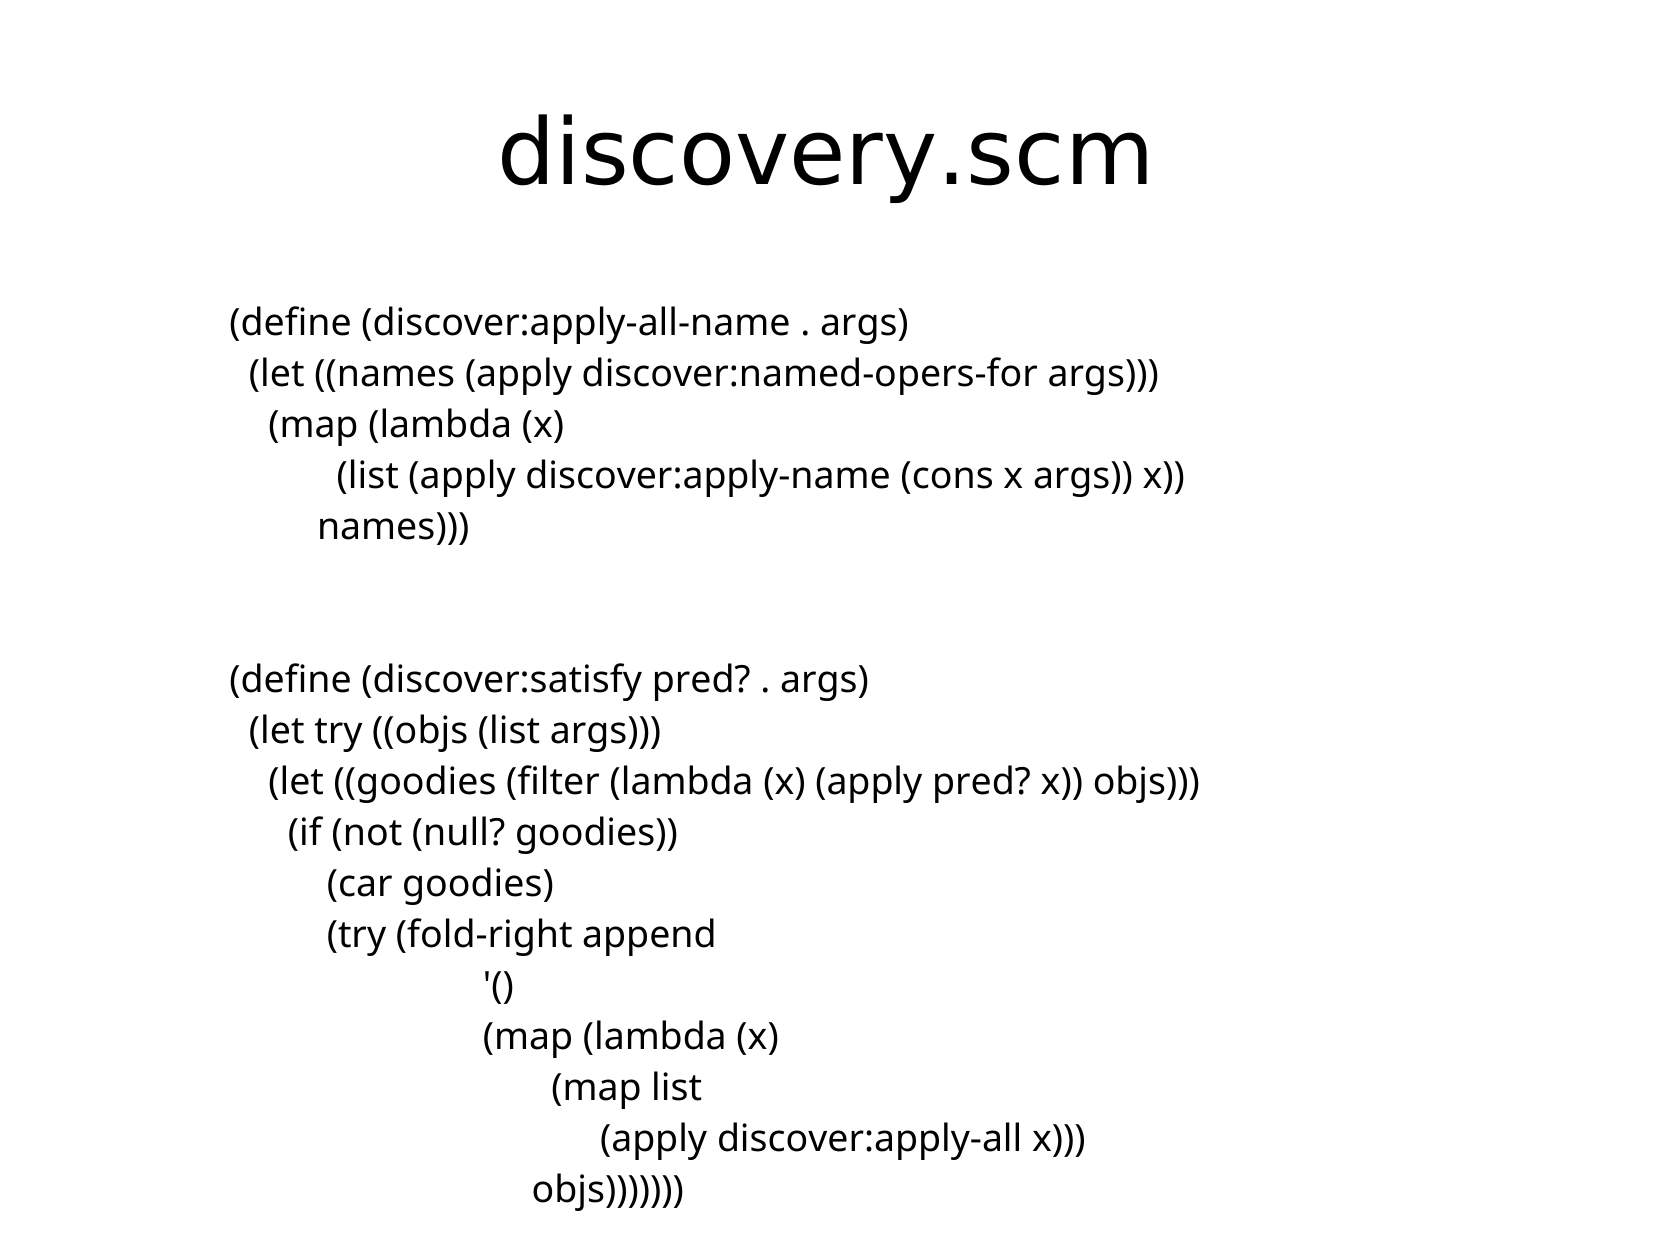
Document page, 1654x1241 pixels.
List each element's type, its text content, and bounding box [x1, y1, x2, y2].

title discovery.scm [82, 49, 1571, 257]
text_box (define (discover:apply-all-name . args) (let ((names (apply discover:named-opers-for args))) (map (lambda (x) (list (apply discover:apply-name (cons x args)) x)) names))) (define (discover:satisfy pred? . args) (let try ((objs (list args))) (let ((goodies (filter (lambda (x) (apply pred? x)) objs))) (if (not (null? goodies)) (car goodies) (try (fold-right append '() (map (lambda (x) (map list (apply discover:apply-all x))) objs))))))) [214, 288, 1415, 1130]
